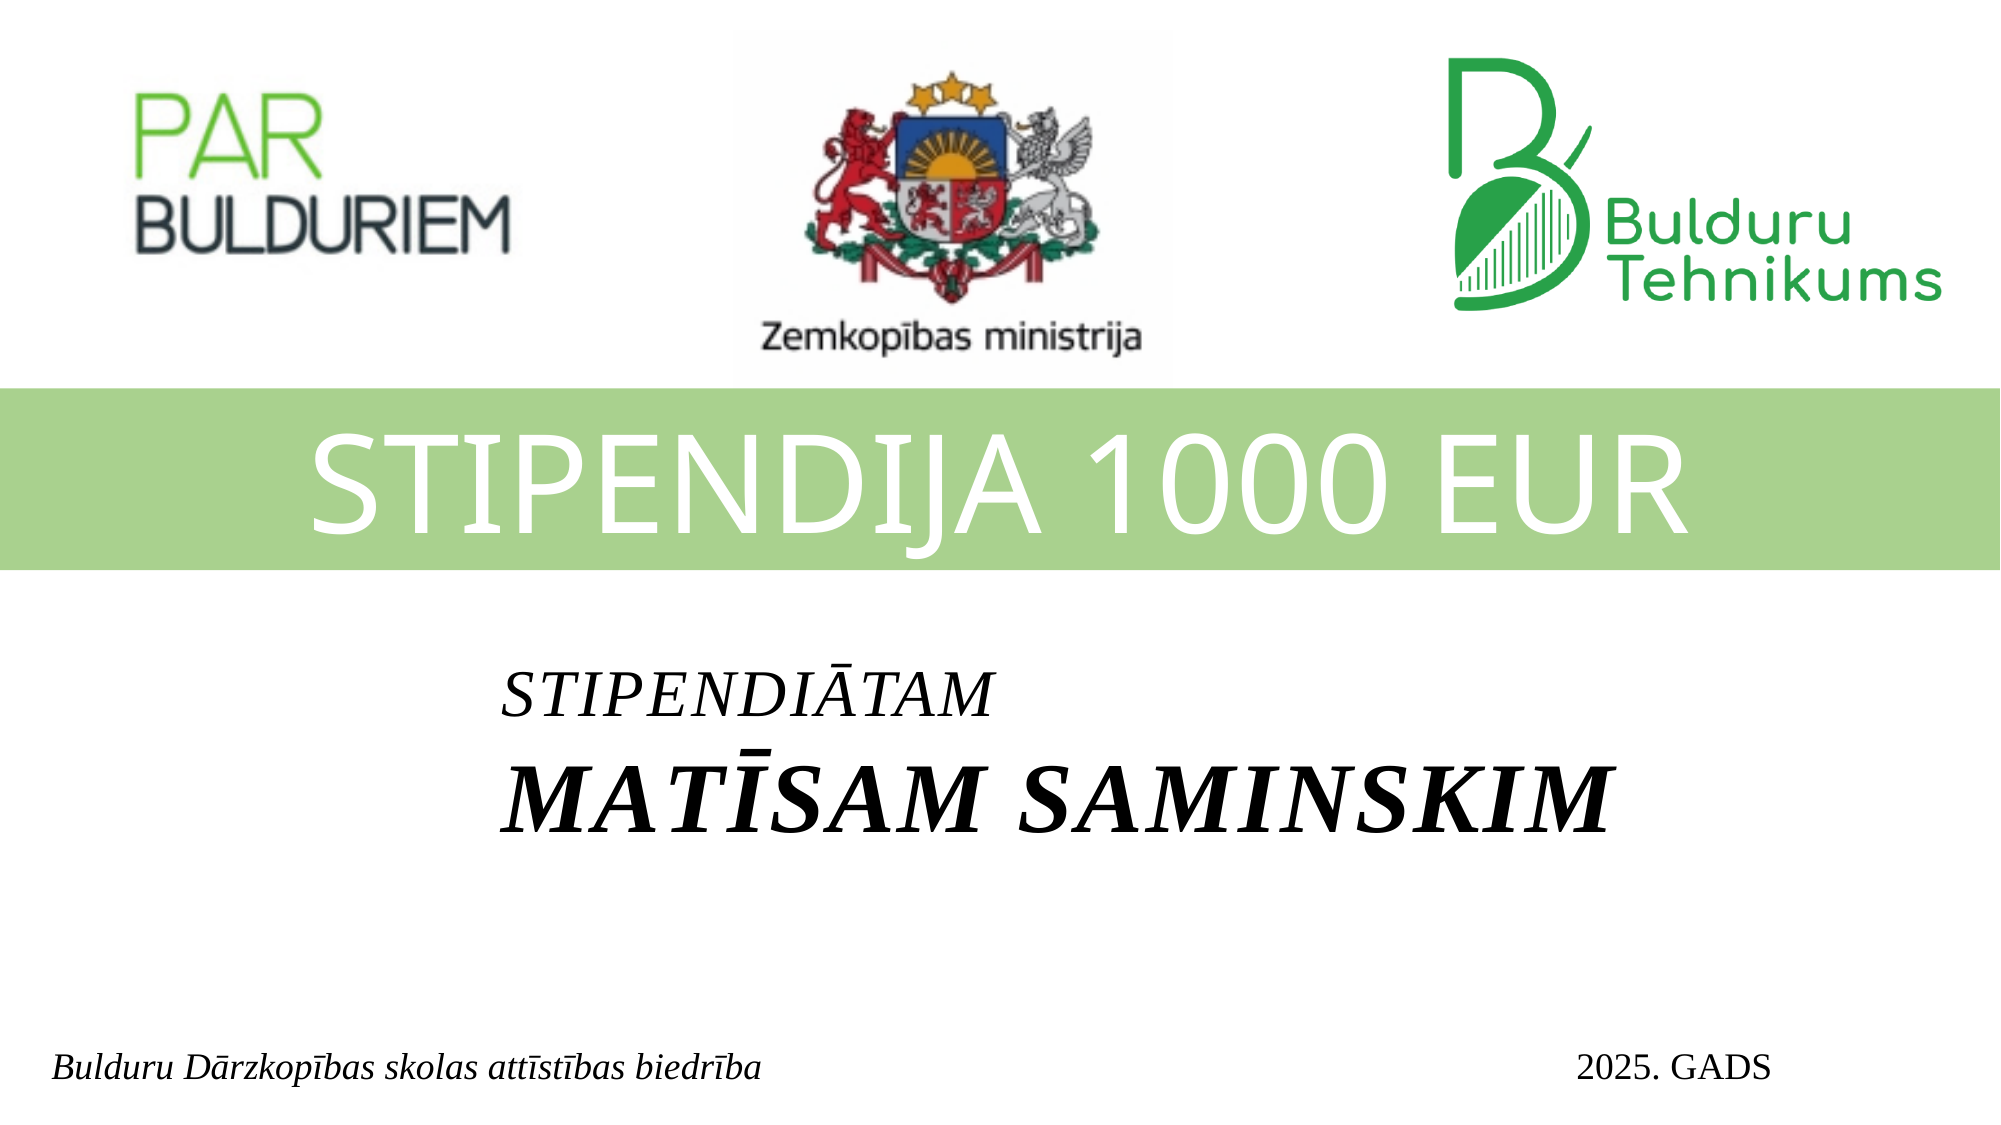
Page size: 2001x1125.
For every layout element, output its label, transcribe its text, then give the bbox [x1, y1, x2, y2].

picture [0, 16, 678, 383]
text_box STIPENDIĀTAM MATĪSAM SAMINSKIM [0, 625, 2000, 863]
picture [733, 30, 1173, 388]
picture [1440, 50, 1950, 341]
text_box Bulduru Dārzkopības skolas attīstības biedrība [36, 1034, 809, 1095]
text_box STIPENDIJA 1000 EUR [0, 388, 2000, 571]
text_box 2025. GADS [1561, 1034, 1964, 1095]
